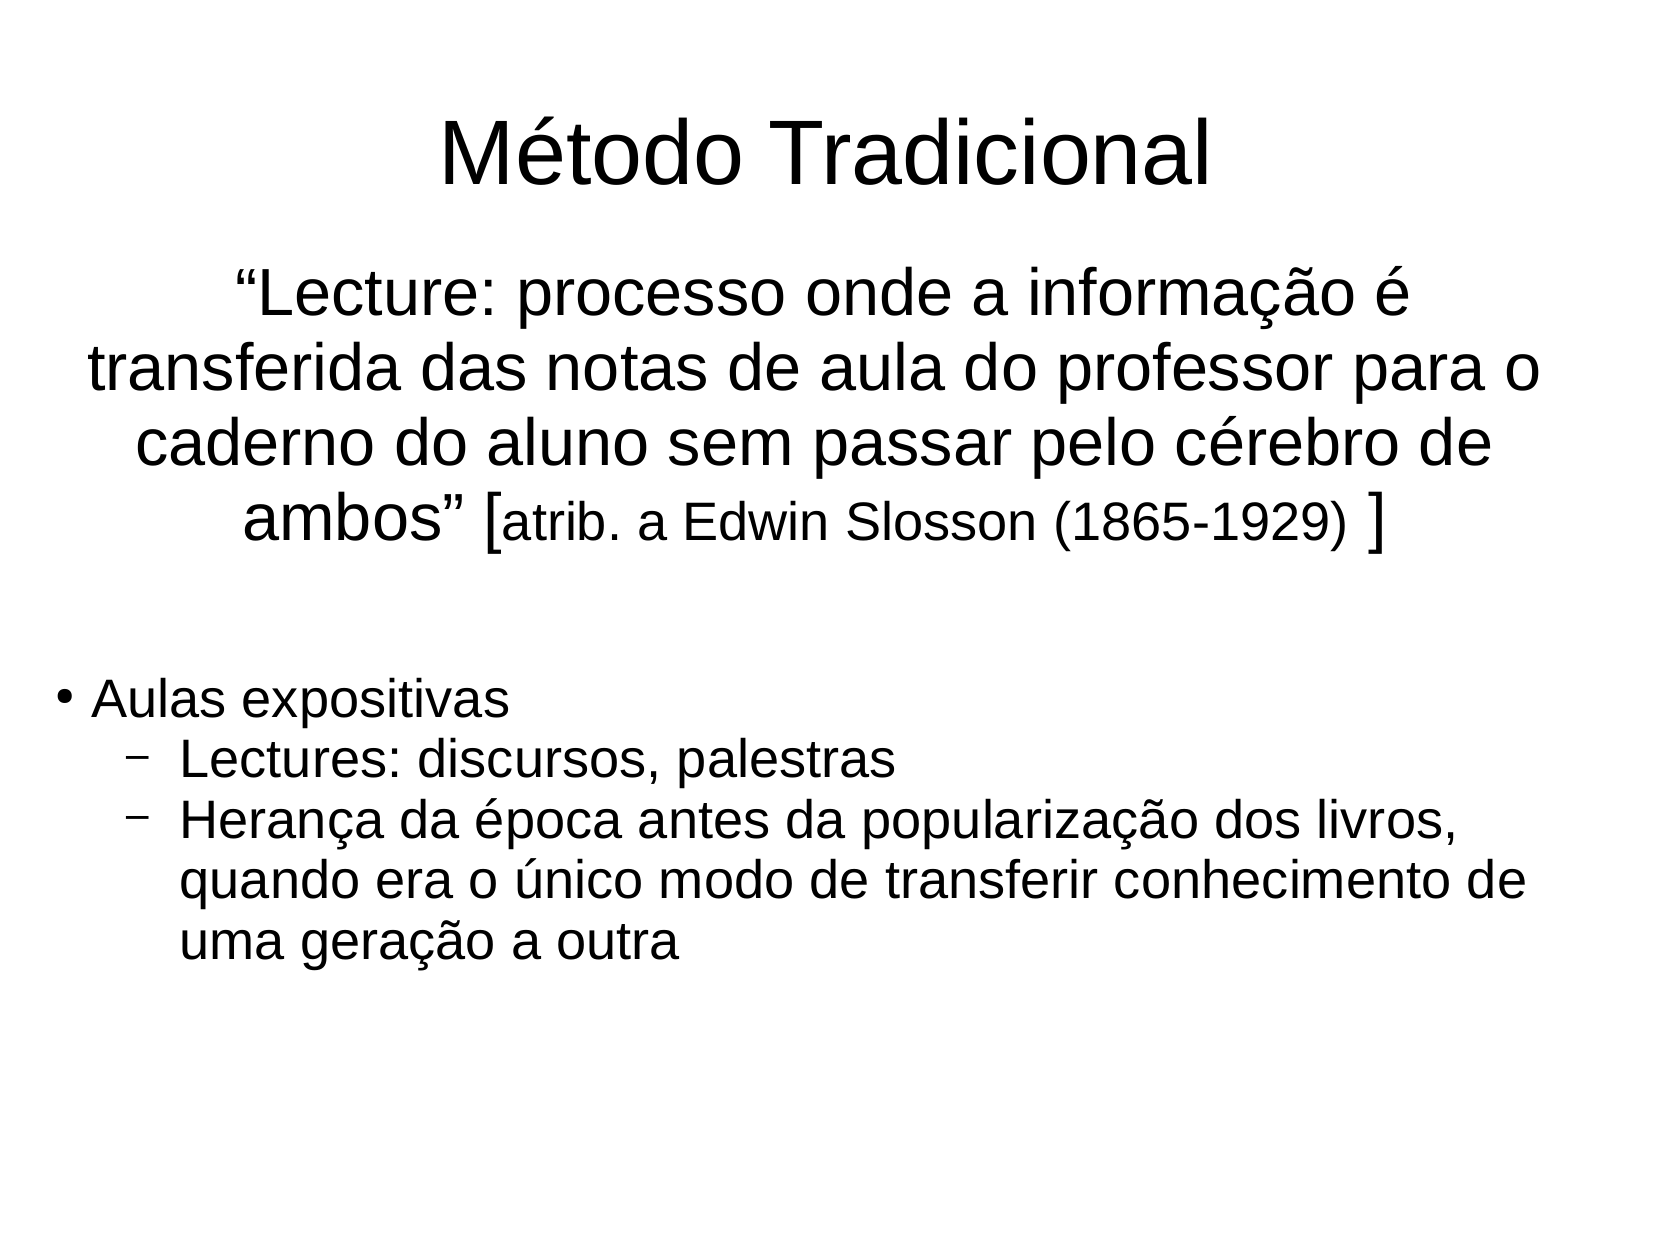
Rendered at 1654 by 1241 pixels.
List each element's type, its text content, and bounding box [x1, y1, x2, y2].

text_box Aulas expositivas Lectures: discursos, palestras Herança da época antes da popularização dos livros, quando era o único modo de transferir conhecimento de uma geração a outra [22, 660, 1644, 1063]
list “Lecture: processo onde a informação é transferida das notas de aula do professor para o caderno do aluno sem passar pelo cérebro de ambos” [atrib. a Edwin Slosson (1865-1929) ] [70, 255, 1559, 573]
title Método Tradicional [82, 49, 1571, 257]
